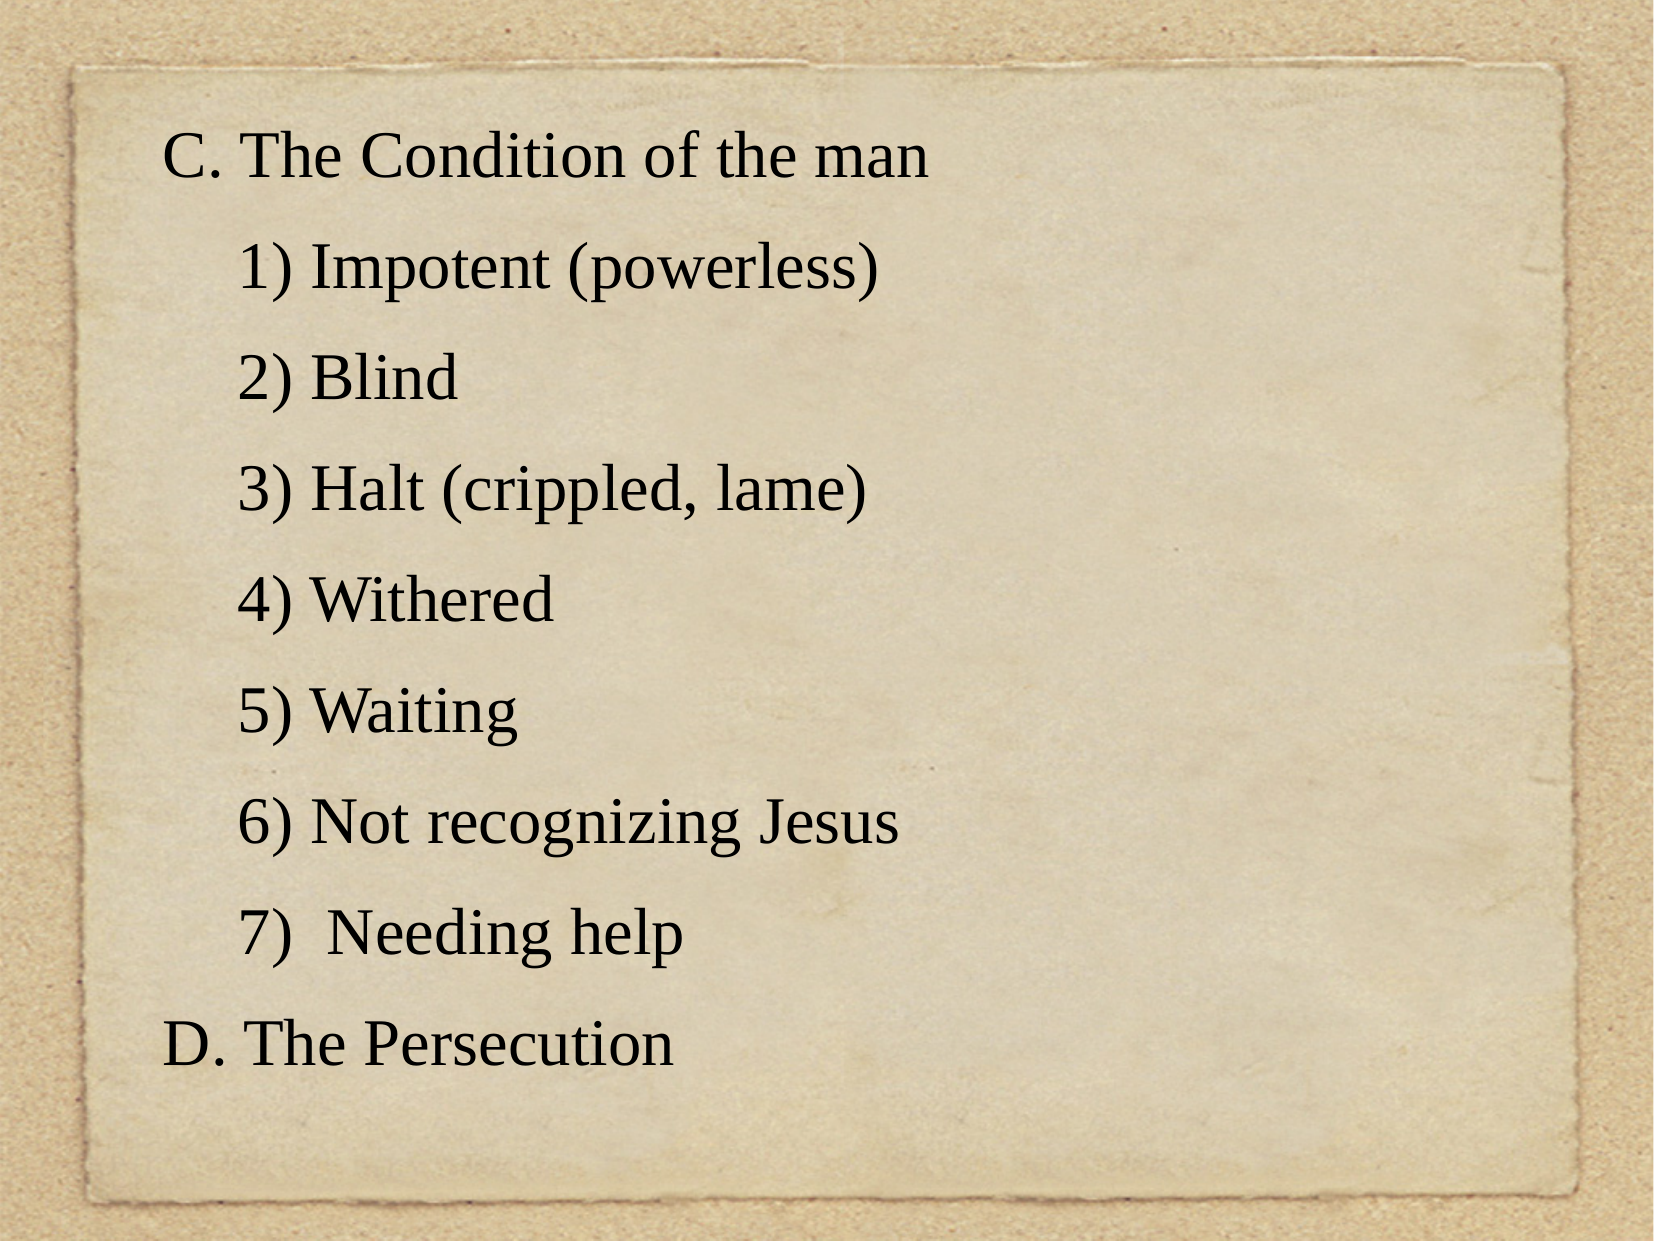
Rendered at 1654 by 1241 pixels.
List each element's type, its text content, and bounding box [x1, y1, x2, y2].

picture [0, 0, 1654, 1241]
text_box C. The Condition of the man 1) Impotent (powerless) 2) Blind 3) Halt (crippled, lame) 4) Withered 5) Waiting 6) Not recognizing Jesus 7) Needing help D. The Persecution [73, 73, 1603, 1241]
